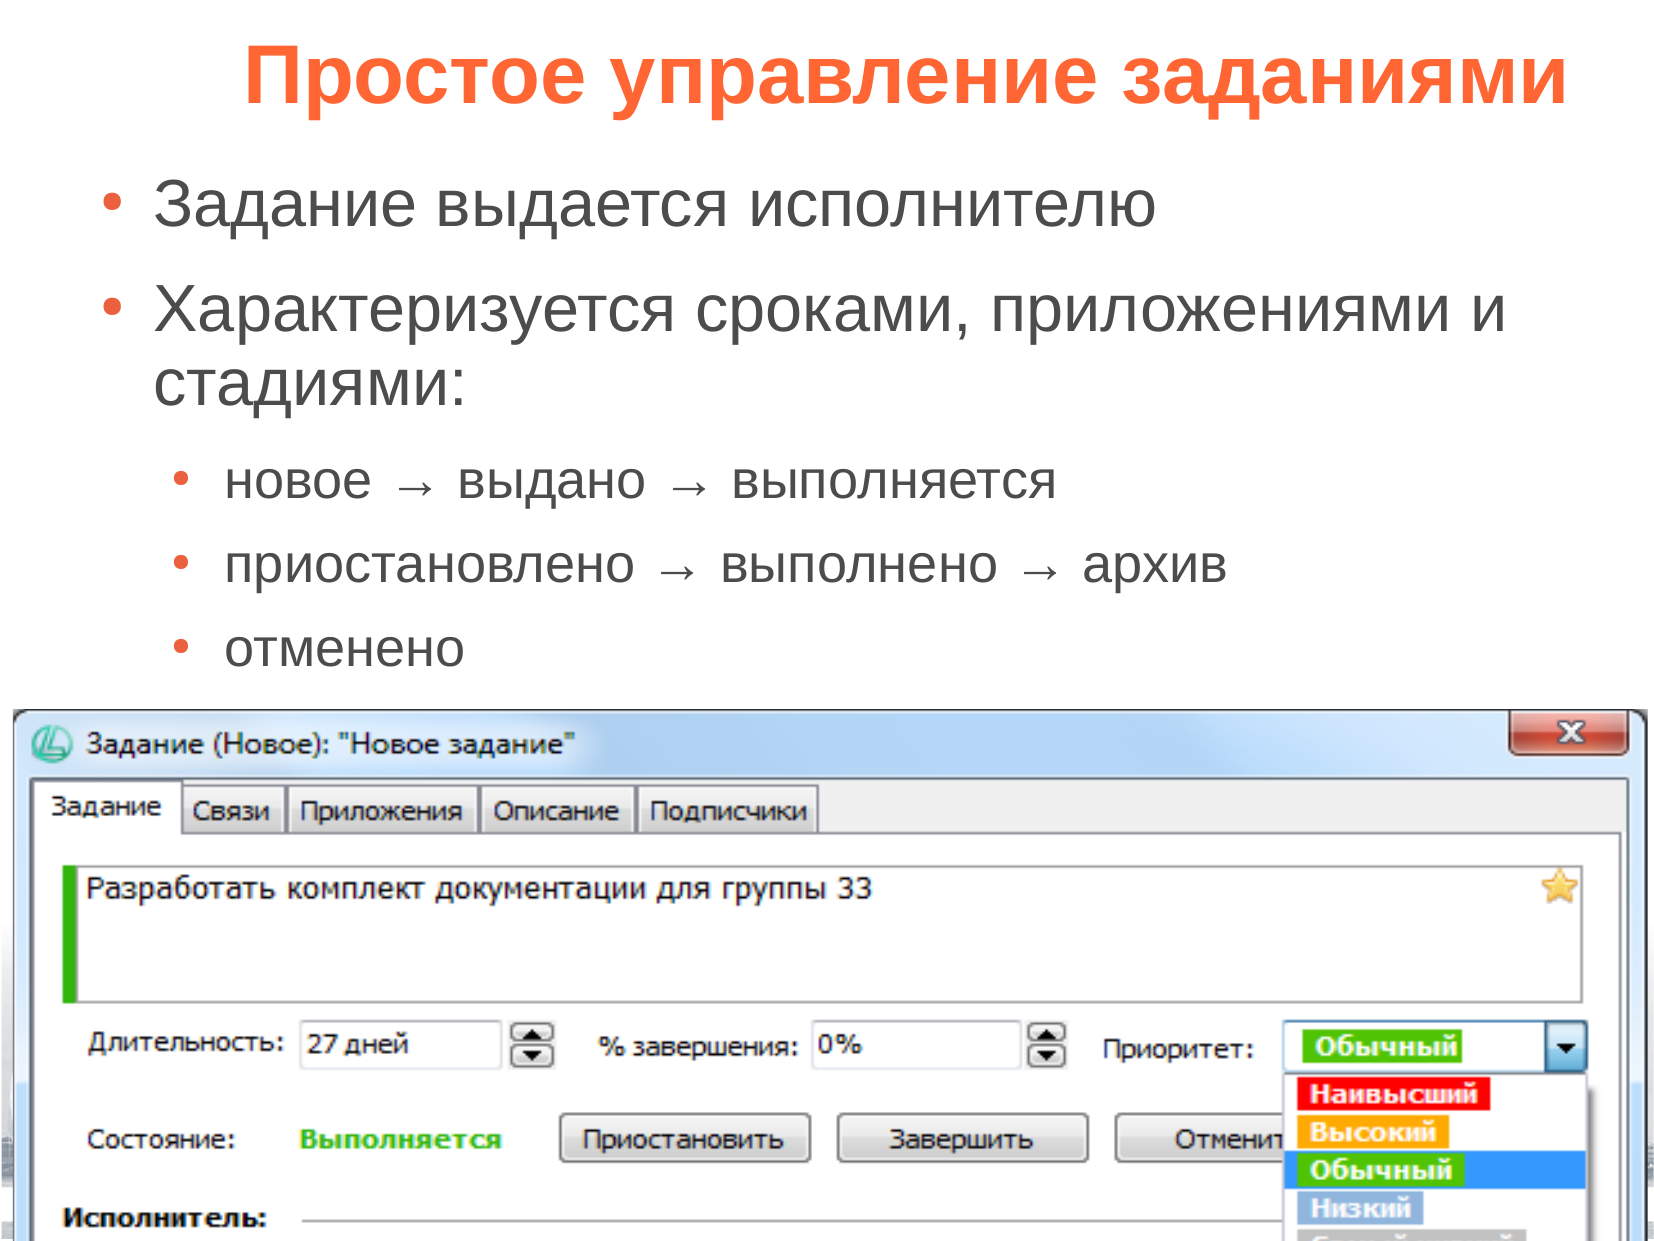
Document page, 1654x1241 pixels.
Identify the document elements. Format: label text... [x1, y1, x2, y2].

list Задание выдается исполнителю Характеризуется сроками, приложениями и стадиями: новое → выдано → выполняется приостановлено → выполнено → архив отменено [82, 166, 1595, 709]
picture [1, 0, 1654, 1241]
title Простое управление заданиями [82, 25, 1571, 125]
